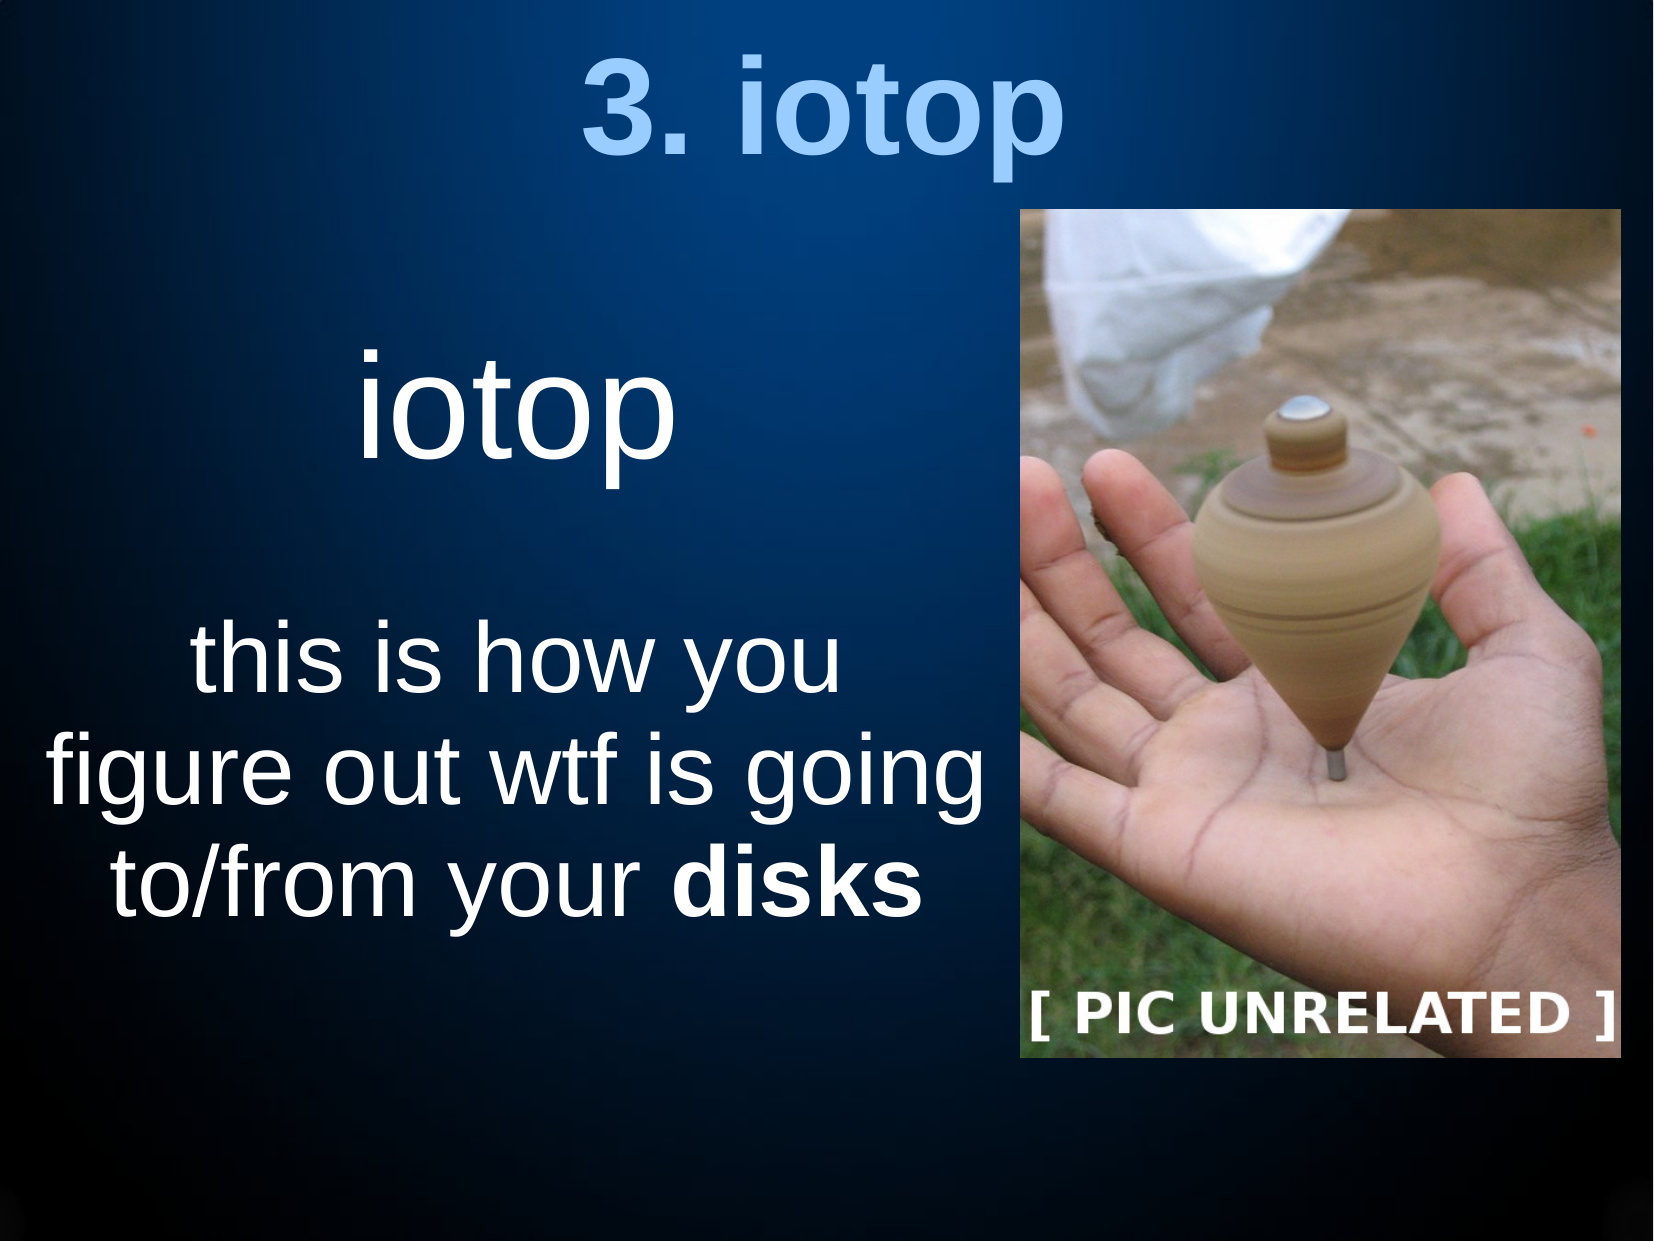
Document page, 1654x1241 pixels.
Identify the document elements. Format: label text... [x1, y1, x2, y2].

picture [0, 0, 1654, 1241]
title 3. iotop [0, 2, 1651, 211]
title iotop this is how you figure out wtf is going to/from your disks [30, 168, 1006, 1092]
